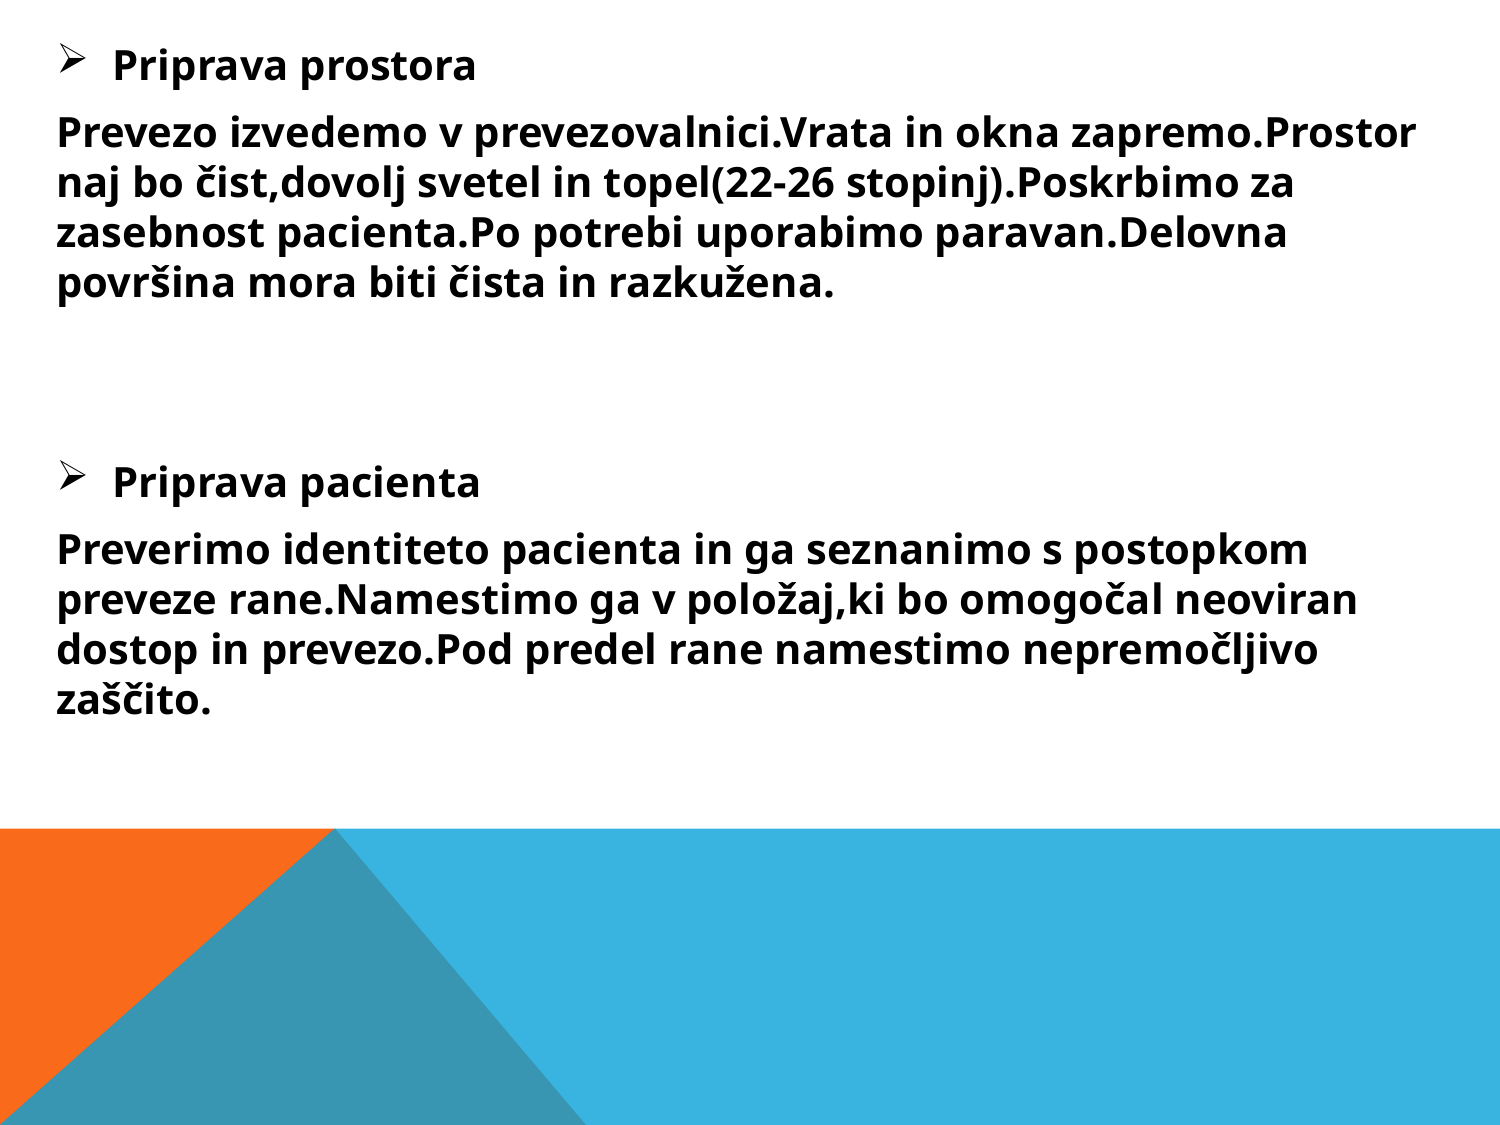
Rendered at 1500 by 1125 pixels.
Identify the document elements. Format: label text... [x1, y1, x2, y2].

list Priprava prostora Prevezo izvedemo v prevezovalnici.Vrata in okna zapremo.Prostor naj bo čist,dovolj svetel in topel(22-26 stopinj).Poskrbimo za zasebnost pacienta.Po potrebi uporabimo paravan.Delovna površina mora biti čista in razkužena. Priprava pacienta Preverimo identiteto pacienta in ga seznanimo s postopkom preveze rane.Namestimo ga v položaj,ki bo omogočal neoviran dostop in prevezo.Pod predel rane namestimo nepremočljivo zaščito. [41, 31, 1436, 768]
